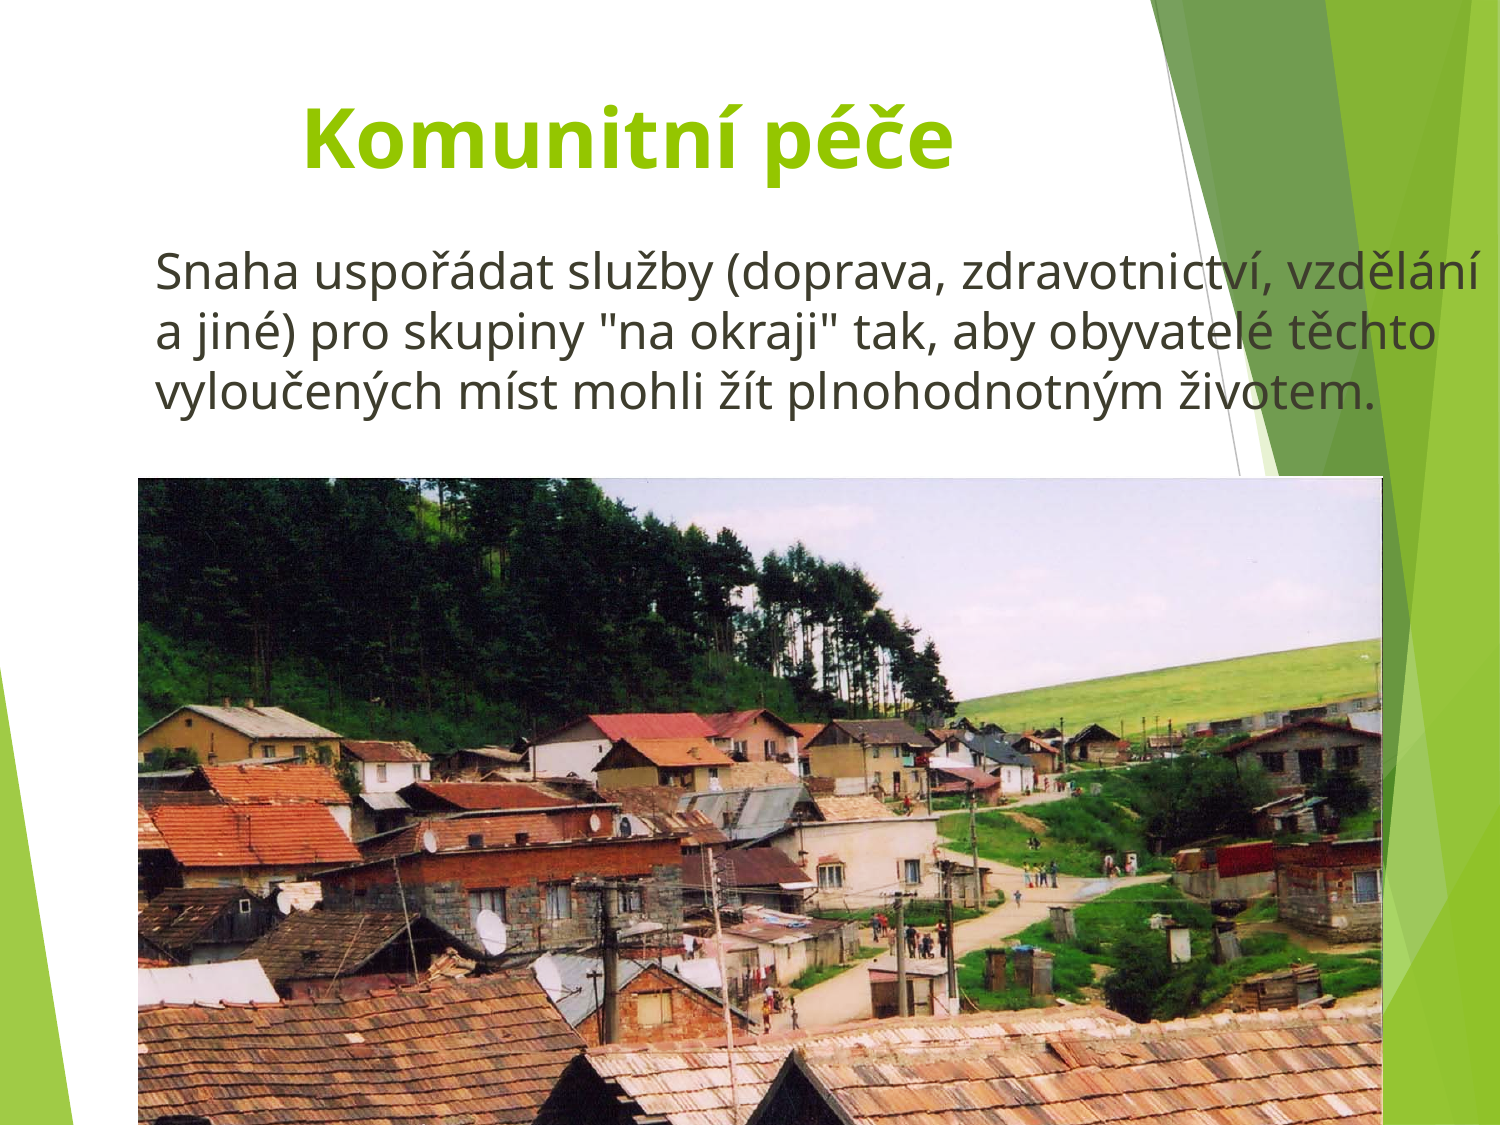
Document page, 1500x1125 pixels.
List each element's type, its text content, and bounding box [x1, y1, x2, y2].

picture [138, 476, 1383, 1125]
list Snaha uspořádat služby (doprava, zdravotnictví, vzdělání a jiné) pro skupiny "na okraji" tak, aby obyvatelé těchto vyloučených míst mohli žít plnohodnotným životem. [117, 231, 1500, 796]
title Komunitní péče [78, 0, 1179, 173]
